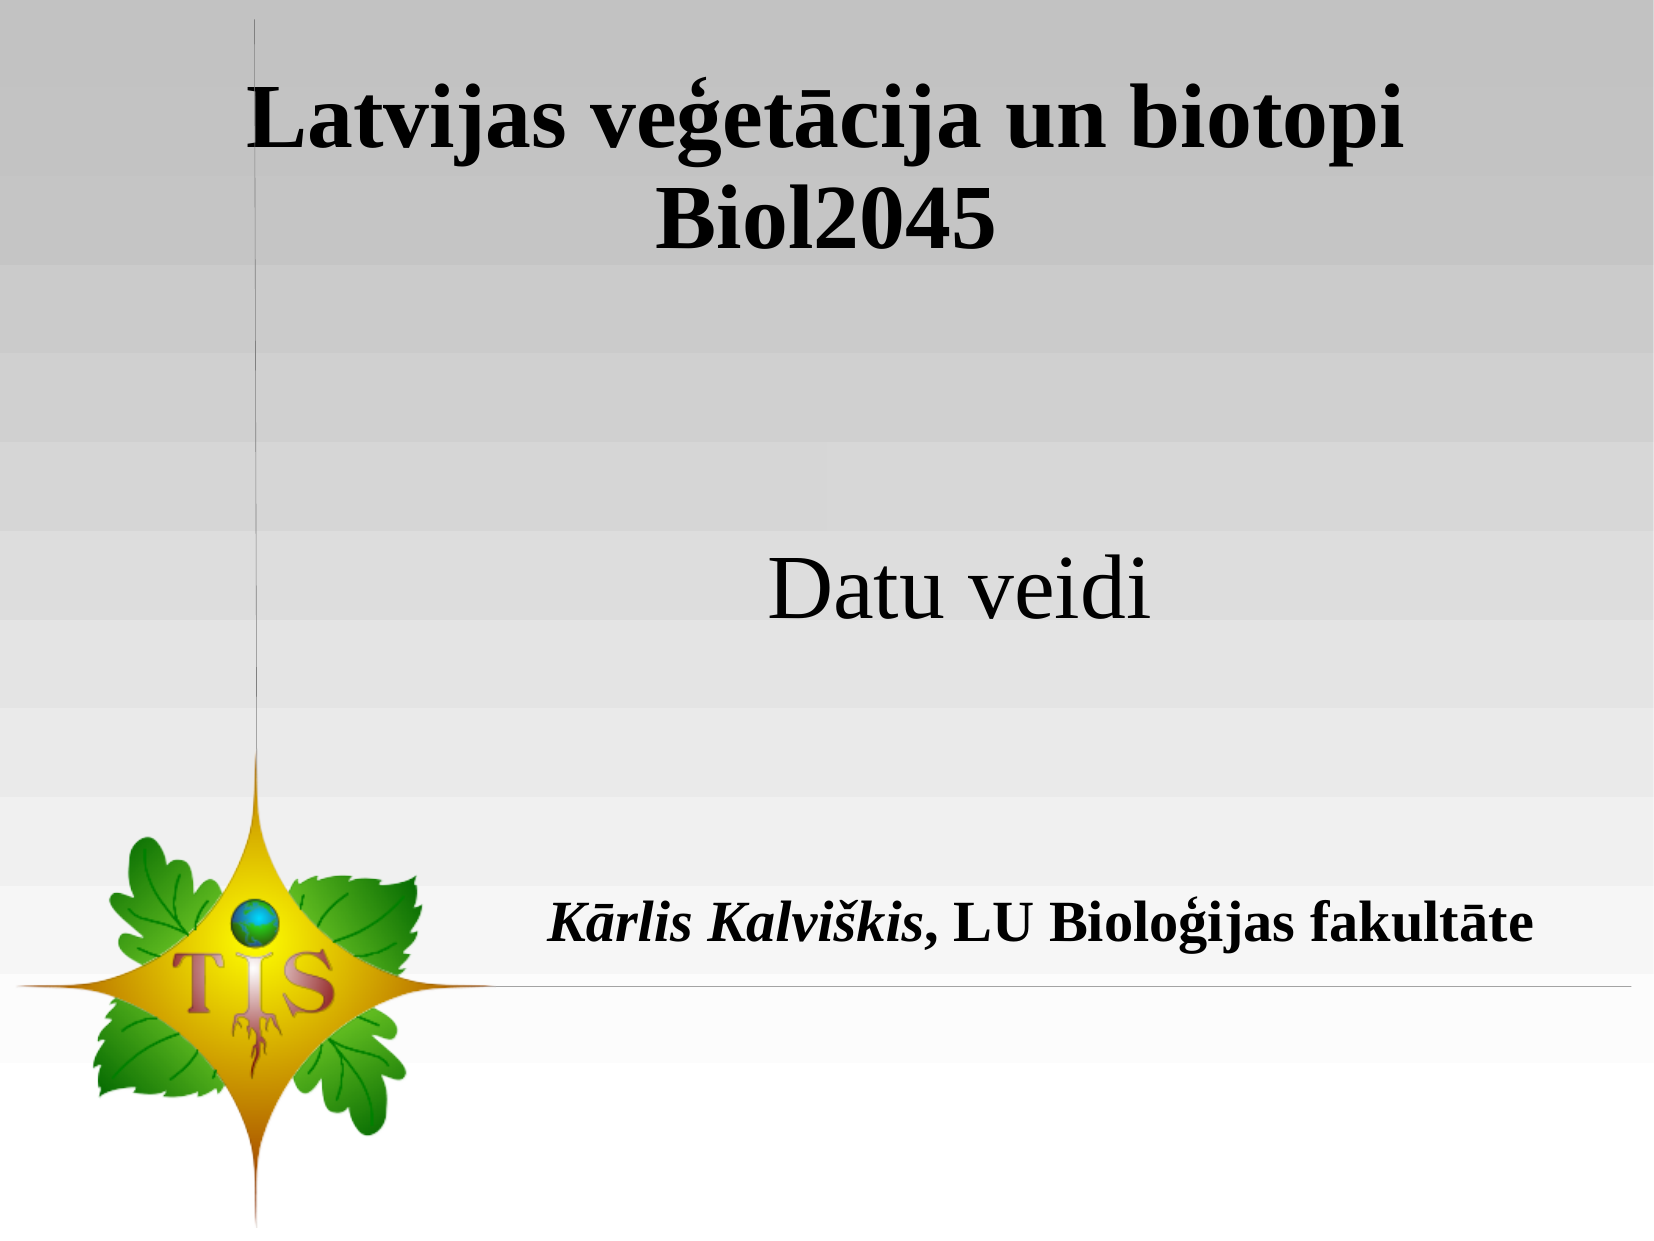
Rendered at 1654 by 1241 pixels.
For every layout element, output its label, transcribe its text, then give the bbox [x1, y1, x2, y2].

title Datu veidi [295, 314, 1625, 861]
picture [0, 0, 1654, 1241]
